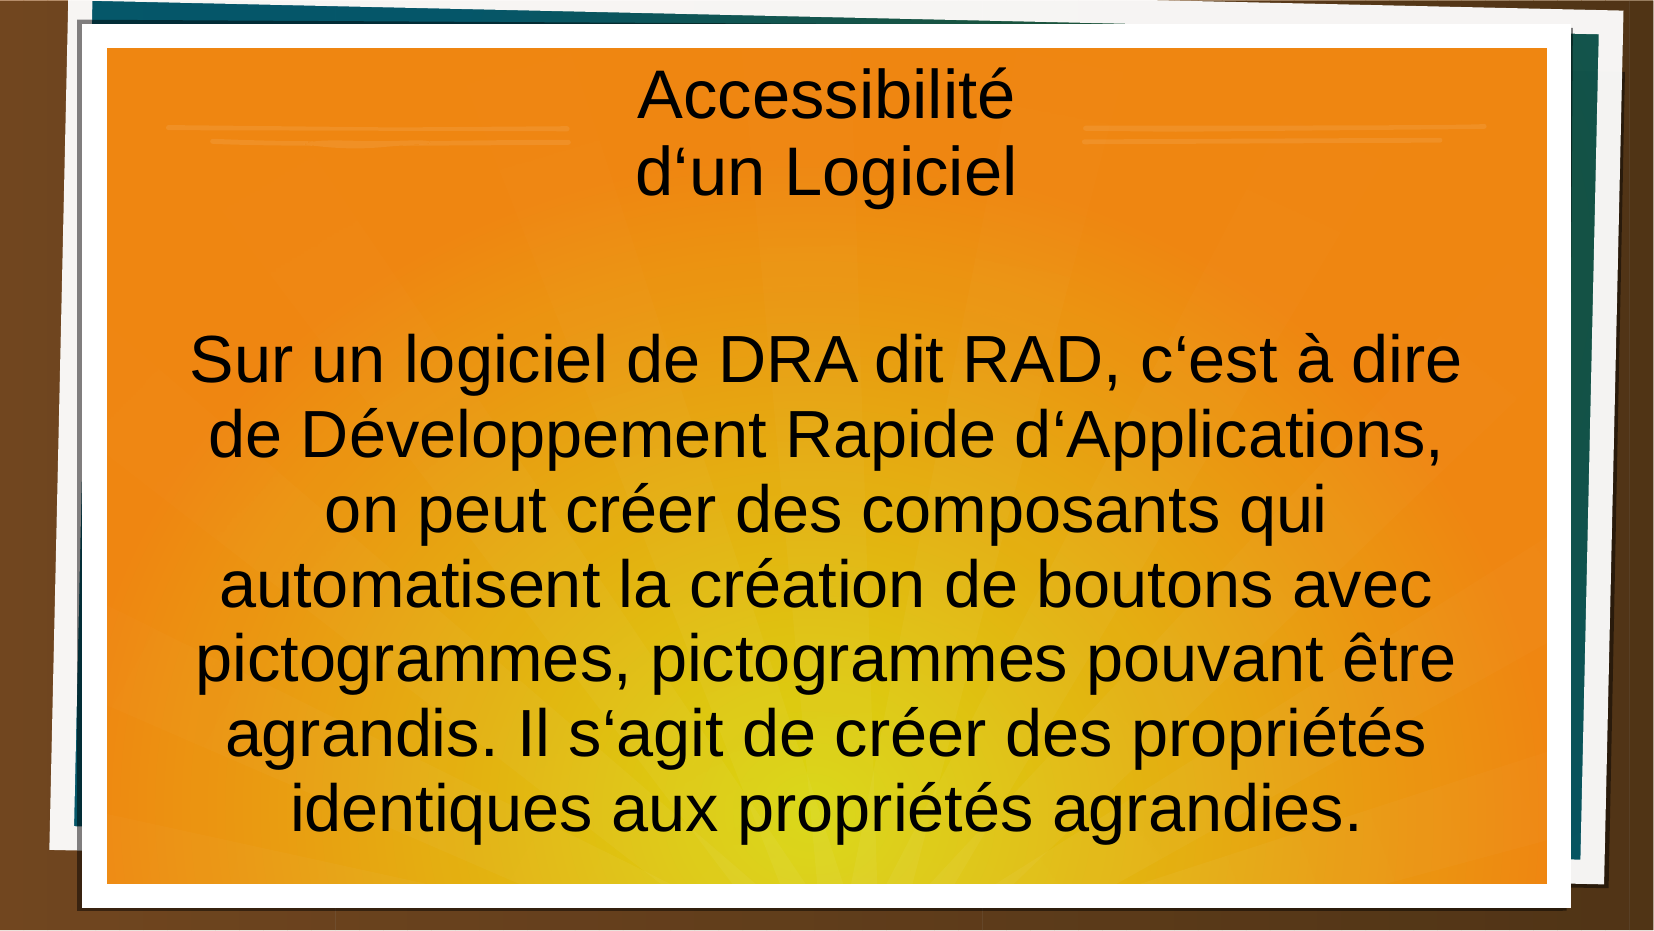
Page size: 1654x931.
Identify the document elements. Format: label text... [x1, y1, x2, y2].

title Accessibilité d‘un Logiciel [566, 56, 1087, 210]
subtitle Sur un logiciel de DRA dit RAD, c‘est à dire de Développement Rapide d‘Applications, on peut créer des composants qui automatisent la création de boutons avec pictogrammes, pictogrammes pouvant être agrandis. Il s‘agit de créer des propriétés identiques aux propriétés agrandies. [162, 224, 1492, 931]
